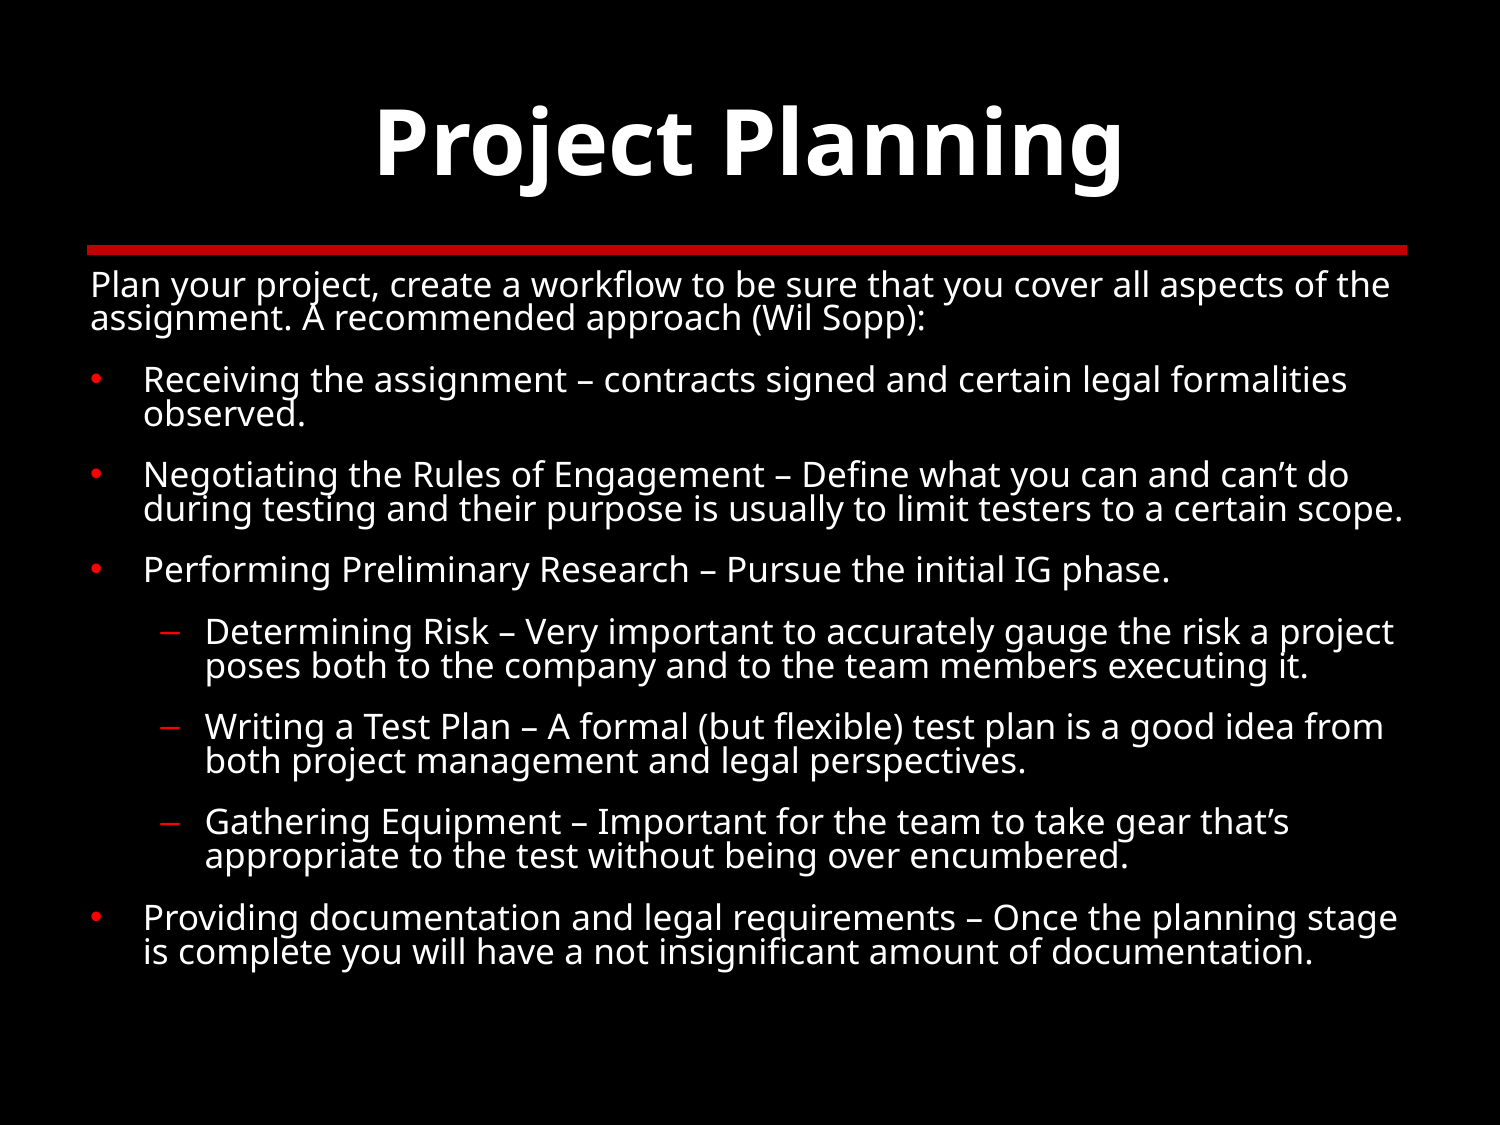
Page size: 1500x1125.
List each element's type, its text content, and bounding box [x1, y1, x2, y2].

list Plan your project, create a workflow to be sure that you cover all aspects of the assignment. A recommended approach (Wil Sopp): Receiving the assignment – contracts signed and certain legal formalities observed. Negotiating the Rules of Engagement – Define what you can and can’t do during testing and their purpose is usually to limit testers to a certain scope. Performing Preliminary Research – Pursue the initial IG phase. Determining Risk – Very important to accurately gauge the risk a project poses both to the company and to the team members executing it. Writing a Test Plan – A formal (but flexible) test plan is a good idea from both project management and legal perspectives. Gathering Equipment – Important for the team to take gear that’s appropriate to the test without being over encumbered. Providing documentation and legal requirements – Once the planning stage is complete you will have a not insignificant amount of documentation. [75, 262, 1425, 1005]
title Project Planning [75, 45, 1425, 233]
